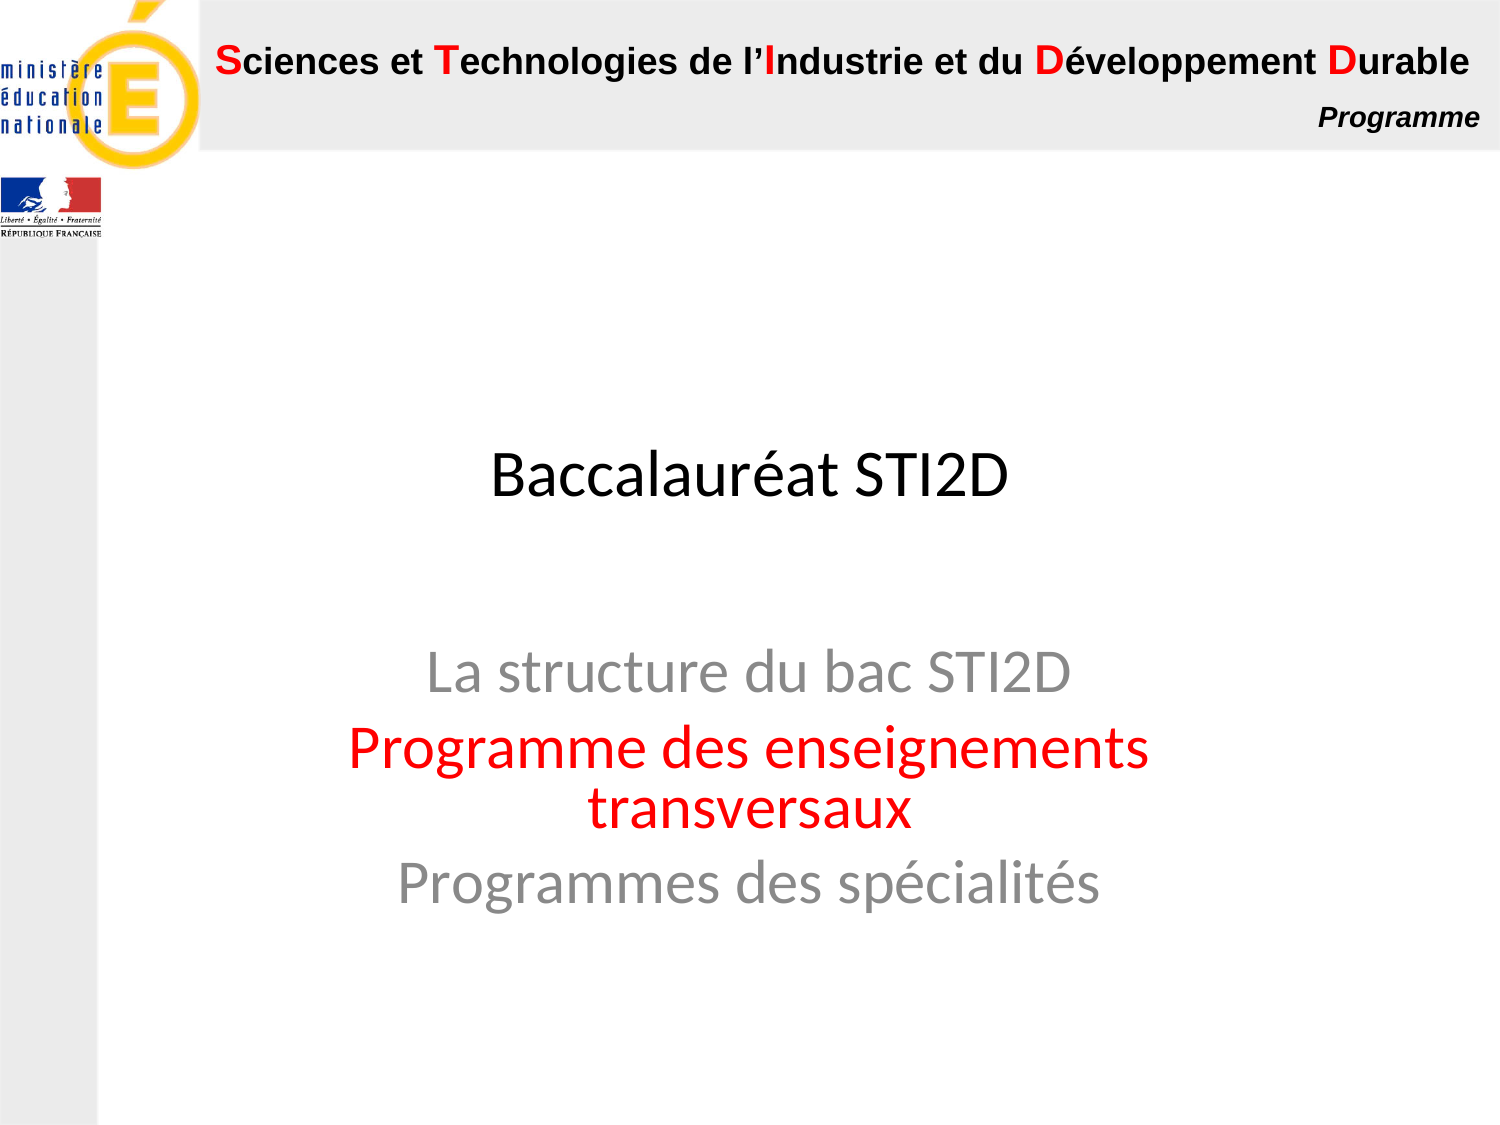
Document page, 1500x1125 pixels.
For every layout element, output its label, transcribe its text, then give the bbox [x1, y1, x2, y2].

title Baccalauréat STI2D [112, 349, 1388, 591]
text_box La structure du bac STI2D Programme des enseignements transversaux Programmes des spécialités [225, 637, 1276, 926]
picture [0, 0, 201, 238]
